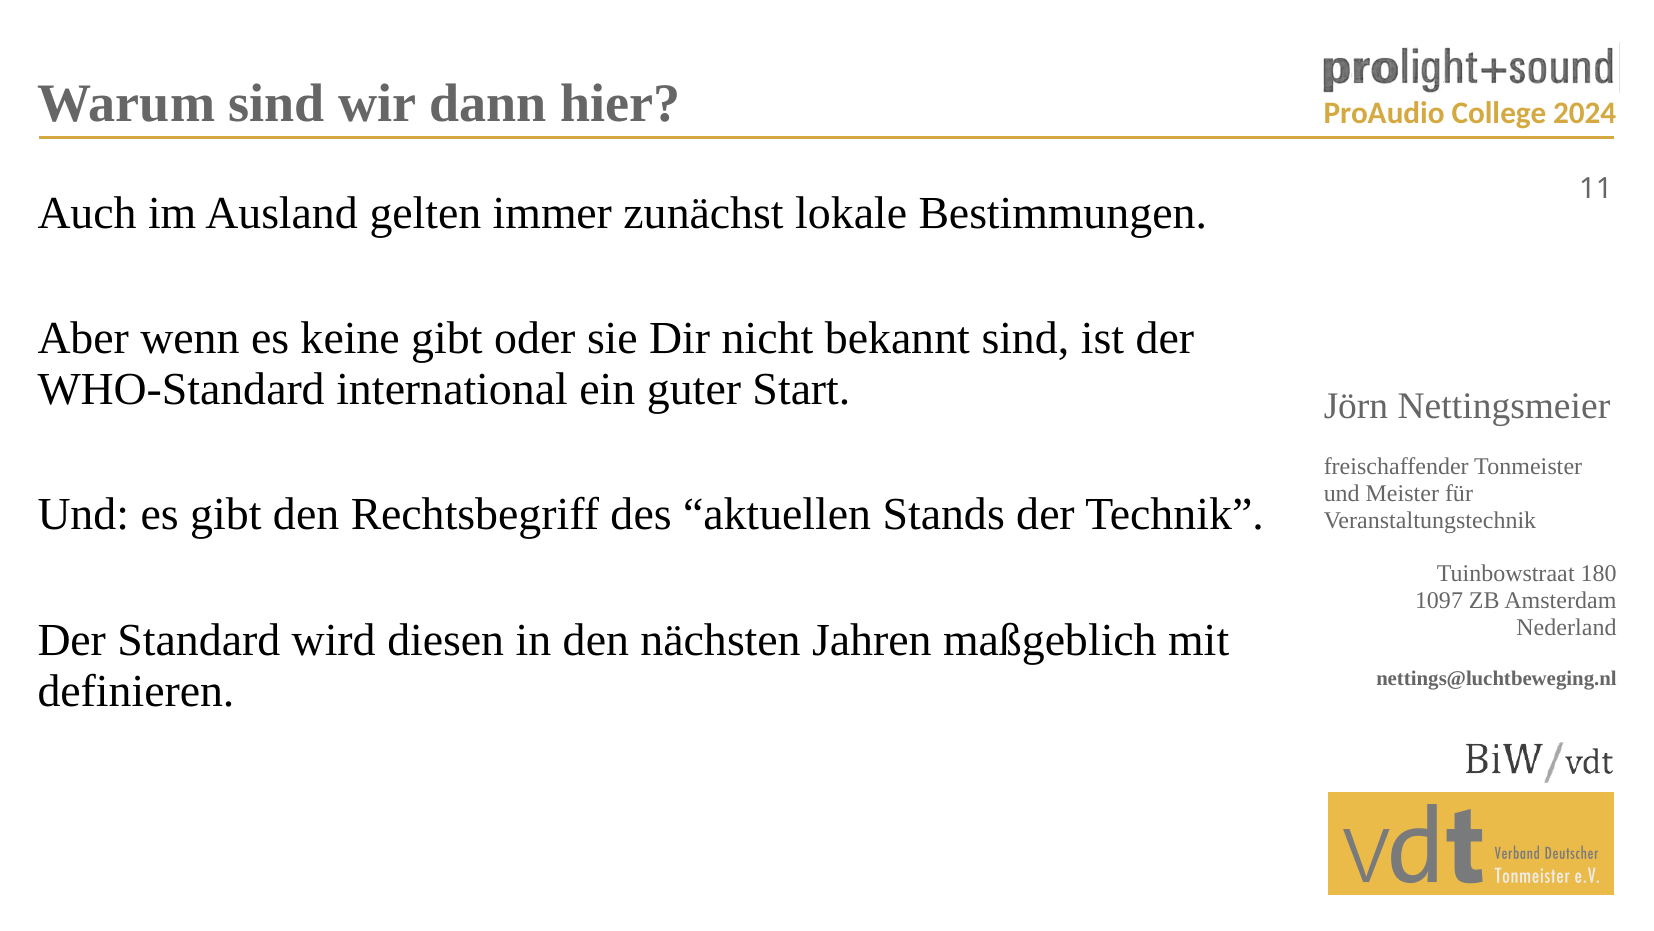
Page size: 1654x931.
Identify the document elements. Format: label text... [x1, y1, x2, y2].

list Auch im Ausland gelten immer zunächst lokale Bestimmungen. Aber wenn es keine gibt oder sie Dir nicht bekannt sind, ist der WHO-Standard international ein guter Start. Und: es gibt den Rechtsbegriff des “aktuellen Stands der Technik”. Der Standard wird diesen in den nächsten Jahren maßgeblich mit definieren. [37, 187, 1279, 910]
picture [1318, 42, 1620, 93]
title Warum sind wir dann hier? [37, 45, 1282, 163]
